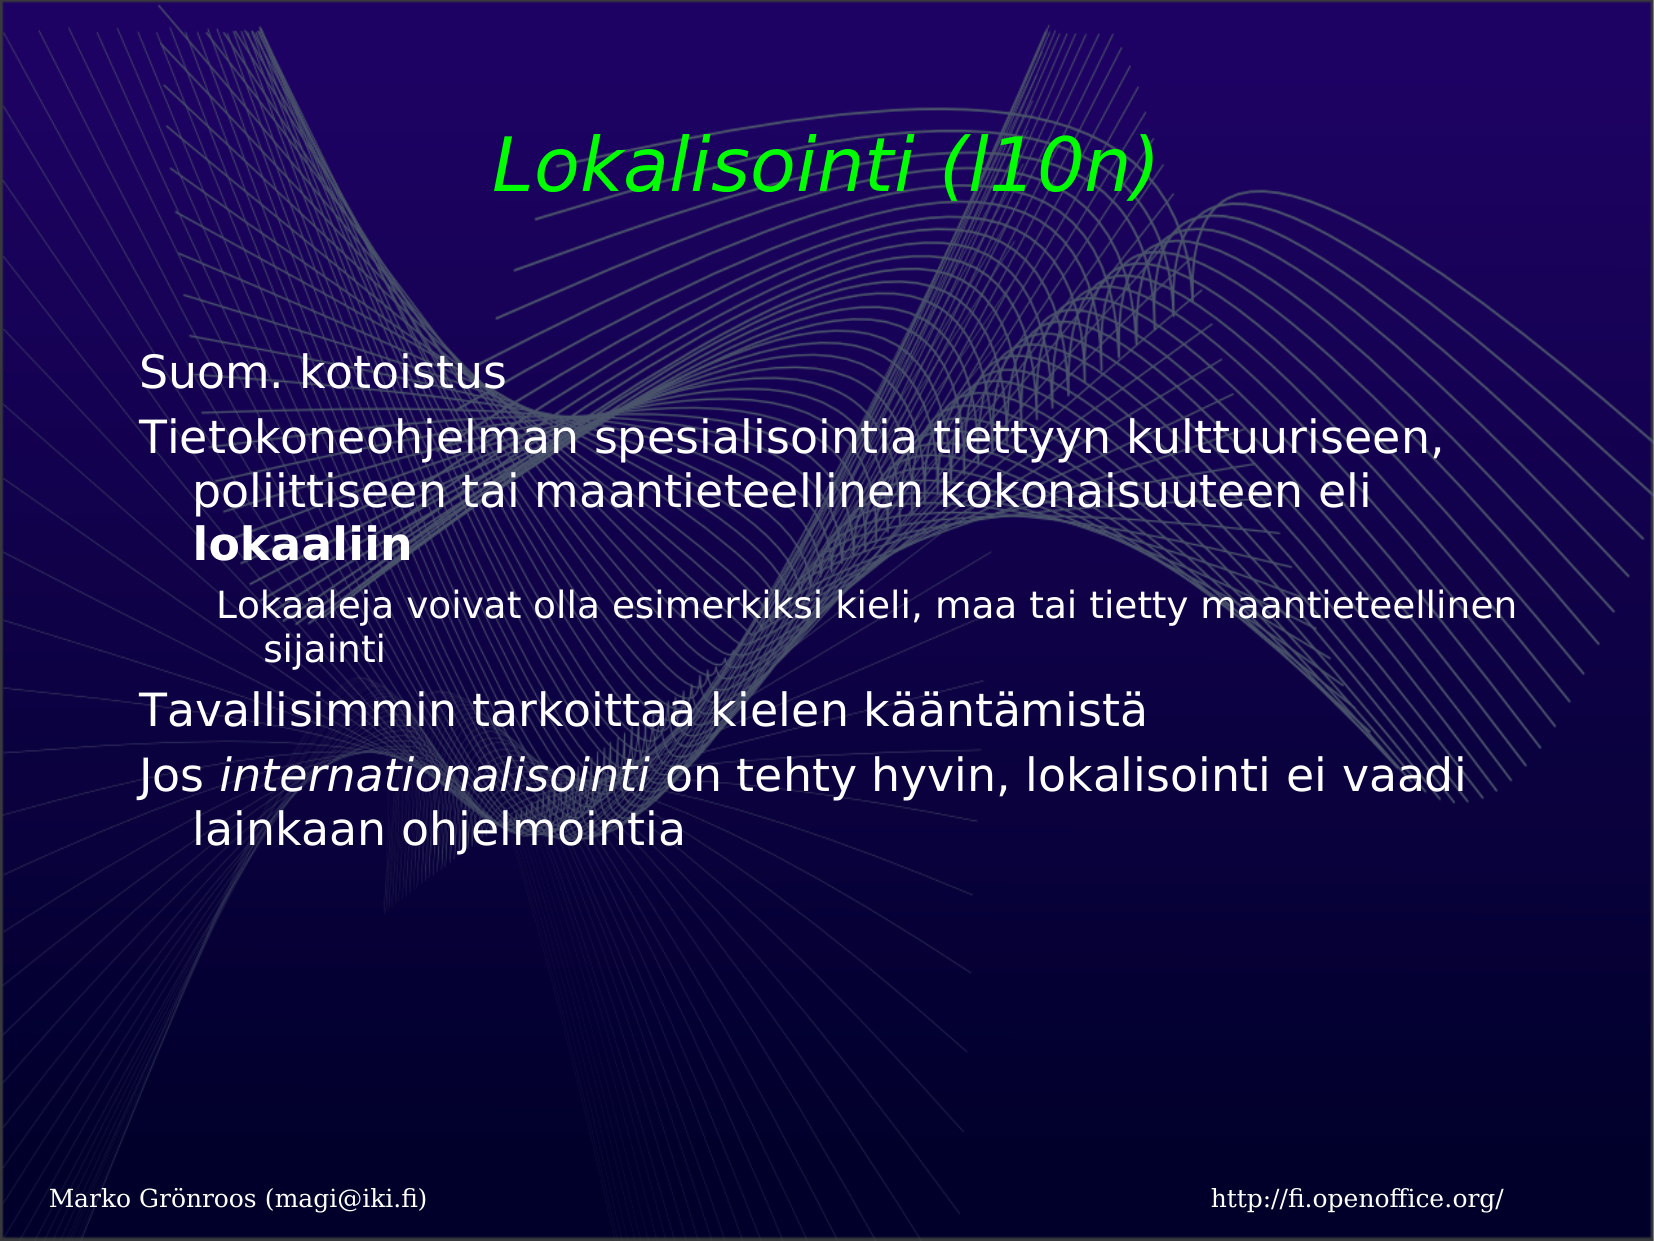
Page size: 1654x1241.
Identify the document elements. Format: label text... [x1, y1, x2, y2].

title Lokalisointi (l10n) [121, 61, 1534, 269]
picture [0, 0, 1654, 1241]
list Suom. kotoistus Tietokoneohjelman spesialisointia tiettyyn kulttuuriseen, poliittiseen tai maantieteellinen kokonaisuuteen eli lokaaliin Lokaaleja voivat olla esimerkiksi kieli, maa tai tietty maantieteellinen sijainti Tavallisimmin tarkoittaa kielen kääntämistä Jos internationalisointi on tehty hyvin, lokalisointi ei vaadi lainkaan ohjelmointia [121, 345, 1561, 1156]
